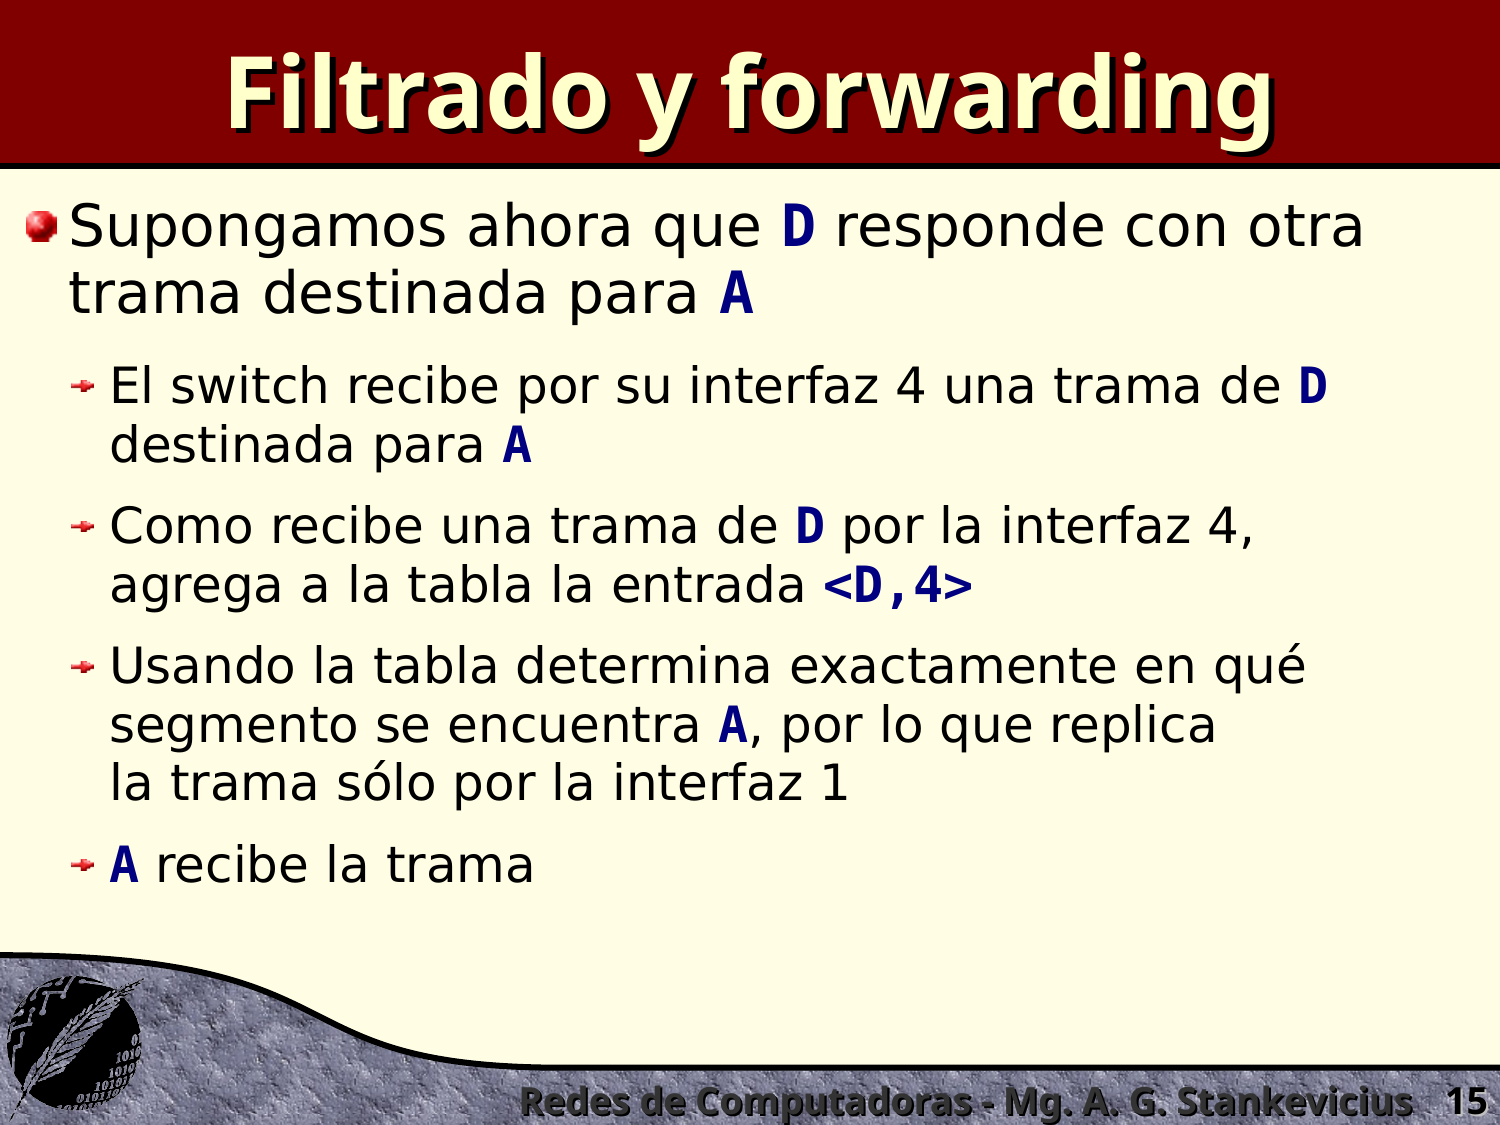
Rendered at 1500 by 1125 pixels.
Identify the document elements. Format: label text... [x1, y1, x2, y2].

picture [0, 959, 1500, 1125]
picture [790, 1100, 795, 1110]
picture [1047, 1100, 1054, 1110]
list Supongamos ahora que D responde con otra trama destinada para A El switch recibe por su interfaz 4 una trama de D destinada para A Como recibe una trama de D por la interfaz 4, agrega a la tabla la entrada <D,4> Usando la tabla determina exactamente en qué segmento se encuentra A, por lo que replica la trama sólo por la interfaz 1 A recibe la trama [11, 192, 1486, 921]
title Filtrado y forwarding [15, 5, 1485, 160]
